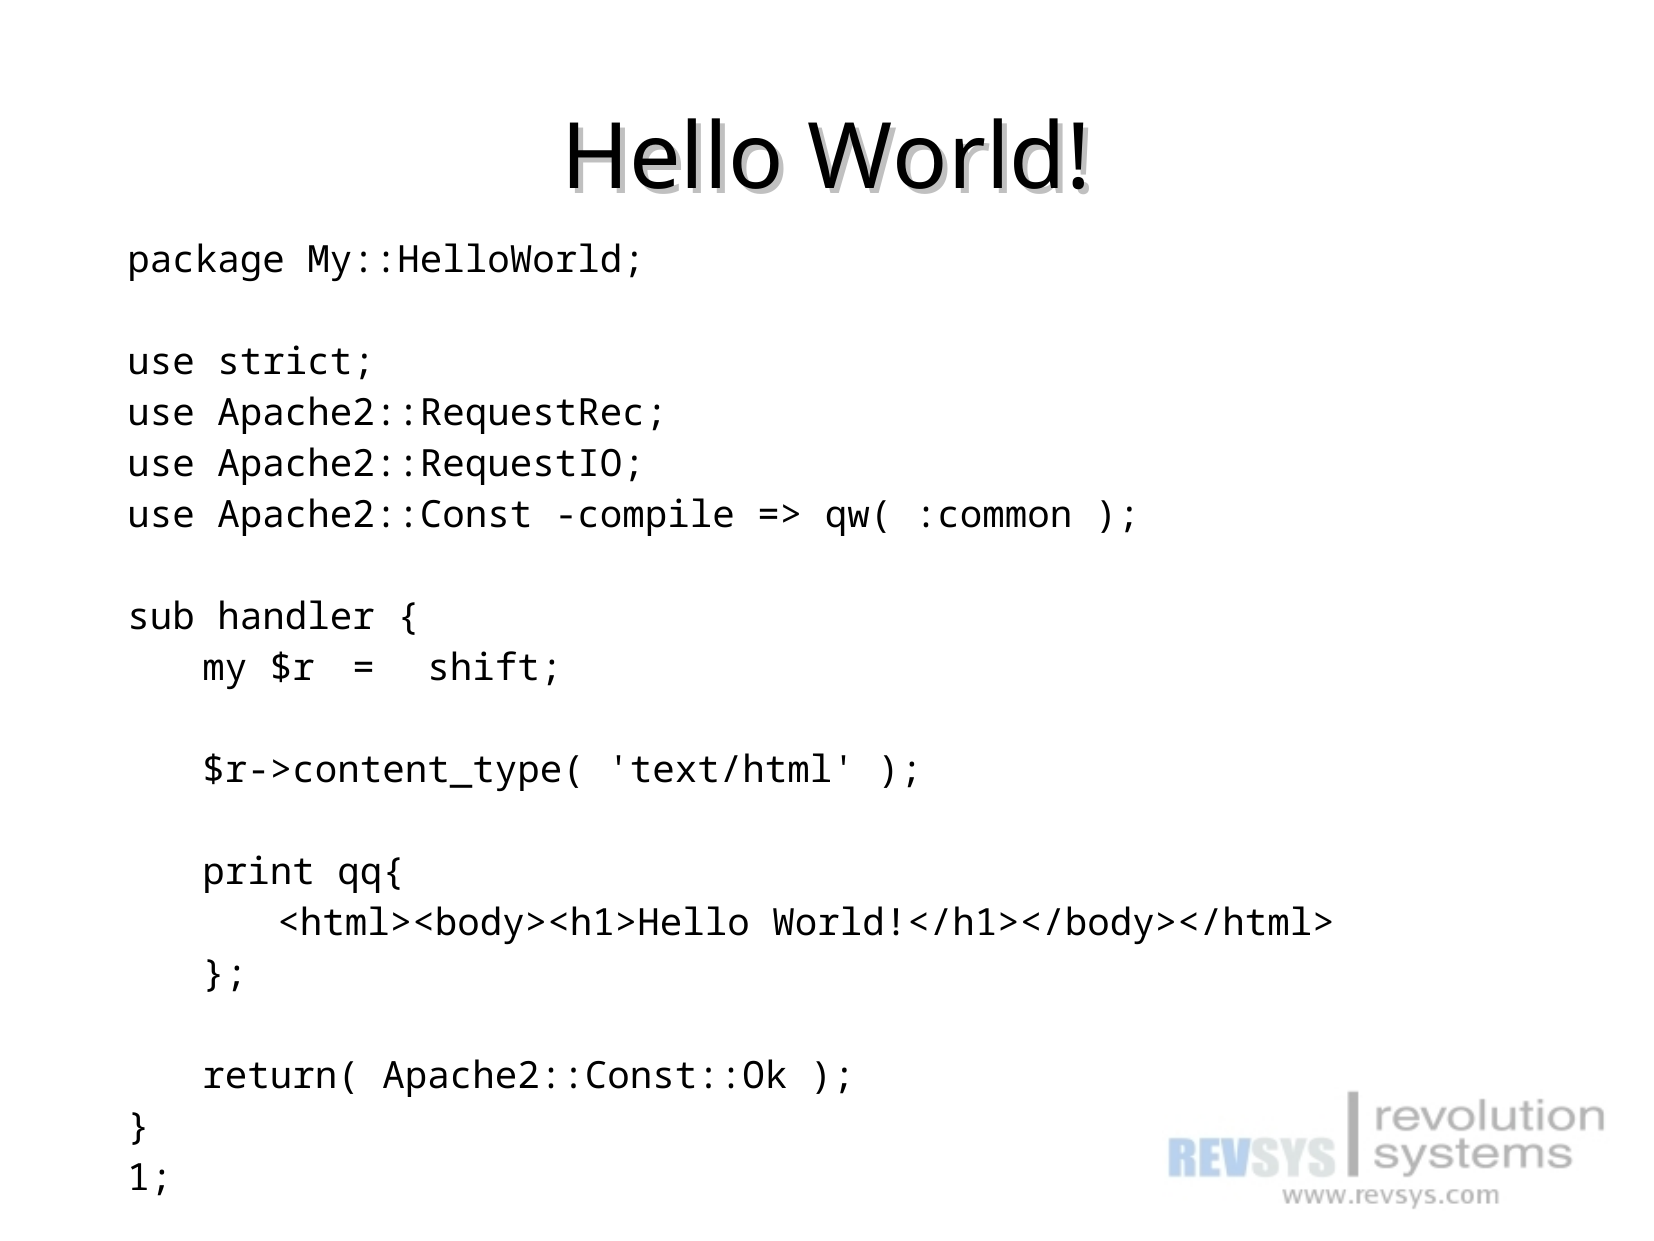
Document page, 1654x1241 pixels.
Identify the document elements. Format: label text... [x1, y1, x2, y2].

picture [1162, 1087, 1613, 1211]
text_box package My::HelloWorld; use strict; use Apache2::RequestRec; use Apache2::RequestIO; use Apache2::Const -compile => qw( :common ); sub handler { my $r = shift; $r->content_type( 'text/html' ); print qq{ <html><body><h1>Hello World!</h1></body></html> }; return( Apache2::Const::Ok ); } 1; [112, 225, 1576, 1124]
title Hello World! [82, 49, 1571, 257]
